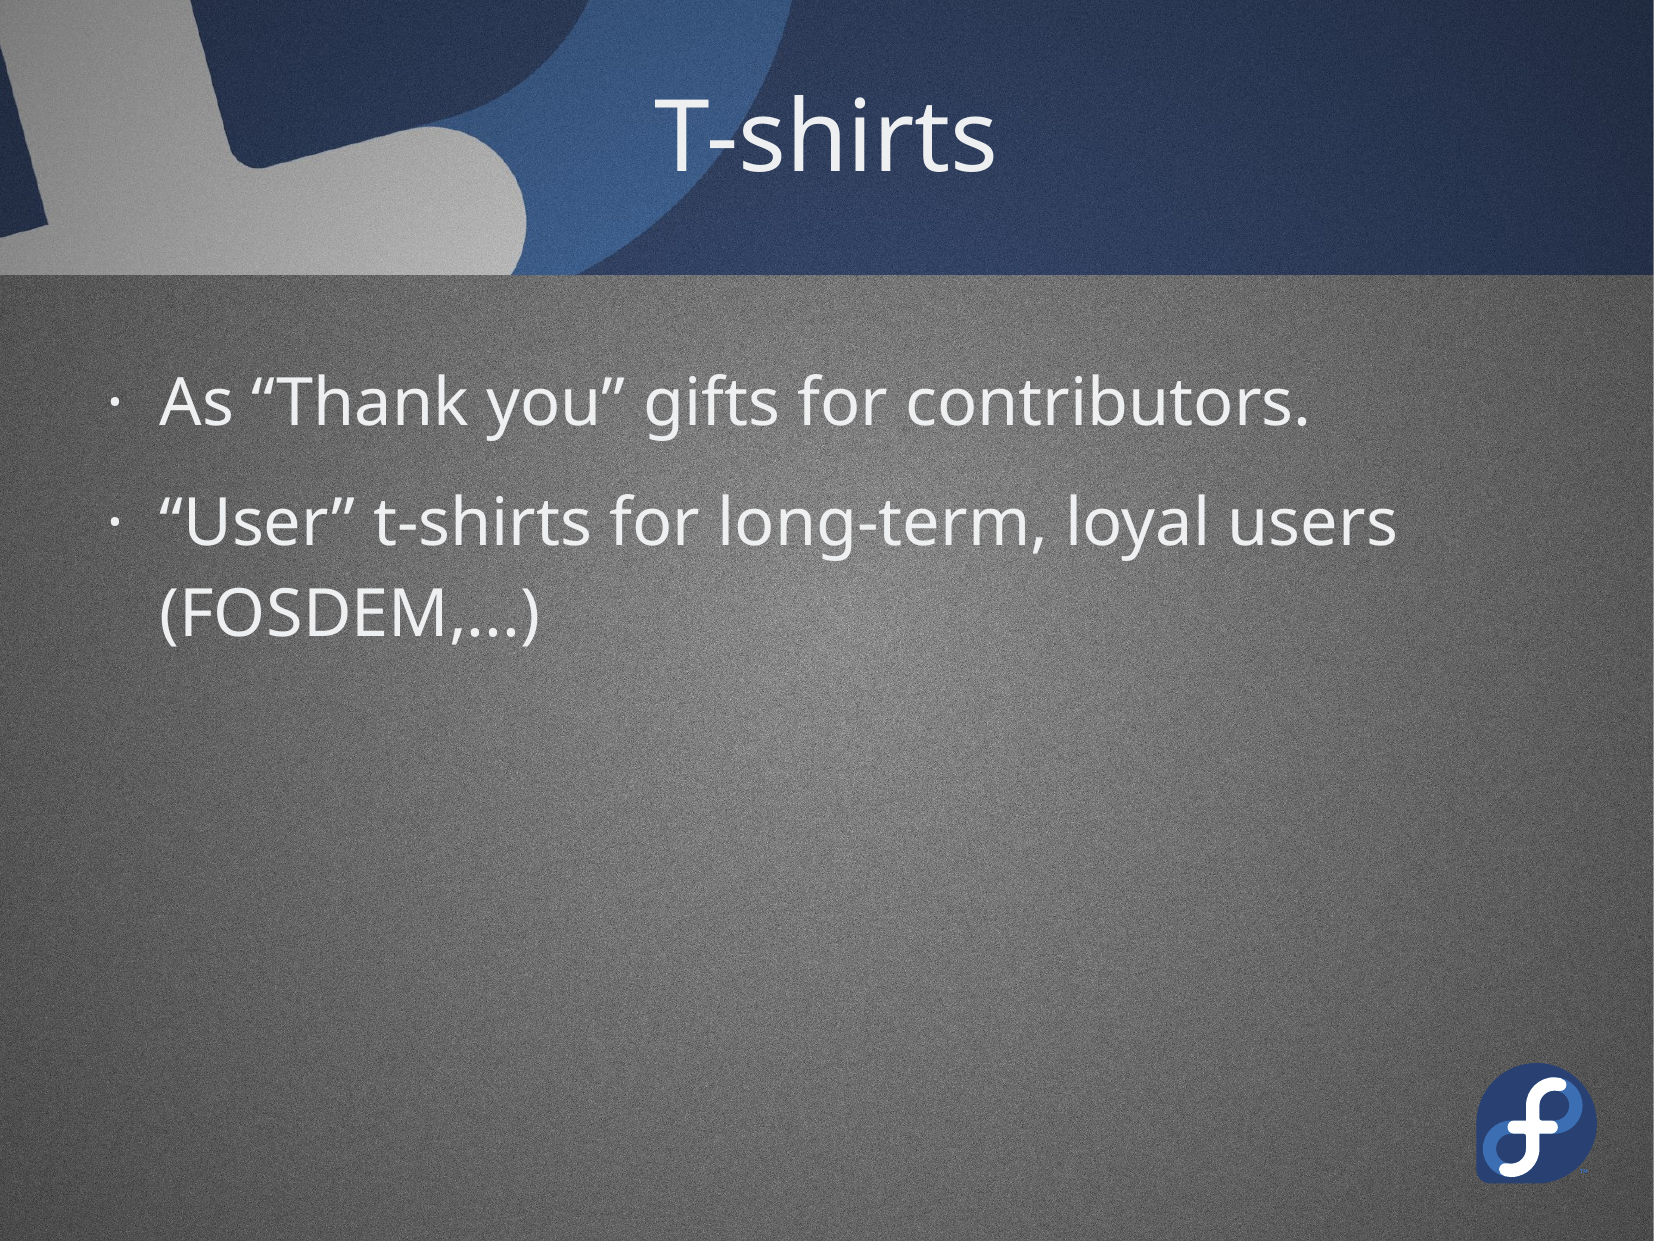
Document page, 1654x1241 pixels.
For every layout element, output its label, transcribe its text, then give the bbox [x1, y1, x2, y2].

picture [0, 0, 1654, 1241]
list As “Thank you” gifts for contributors. “User” t-shirts for long-term, loyal users (FOSDEM,...) [88, 354, 1565, 1063]
title T-shirts [88, 29, 1565, 237]
